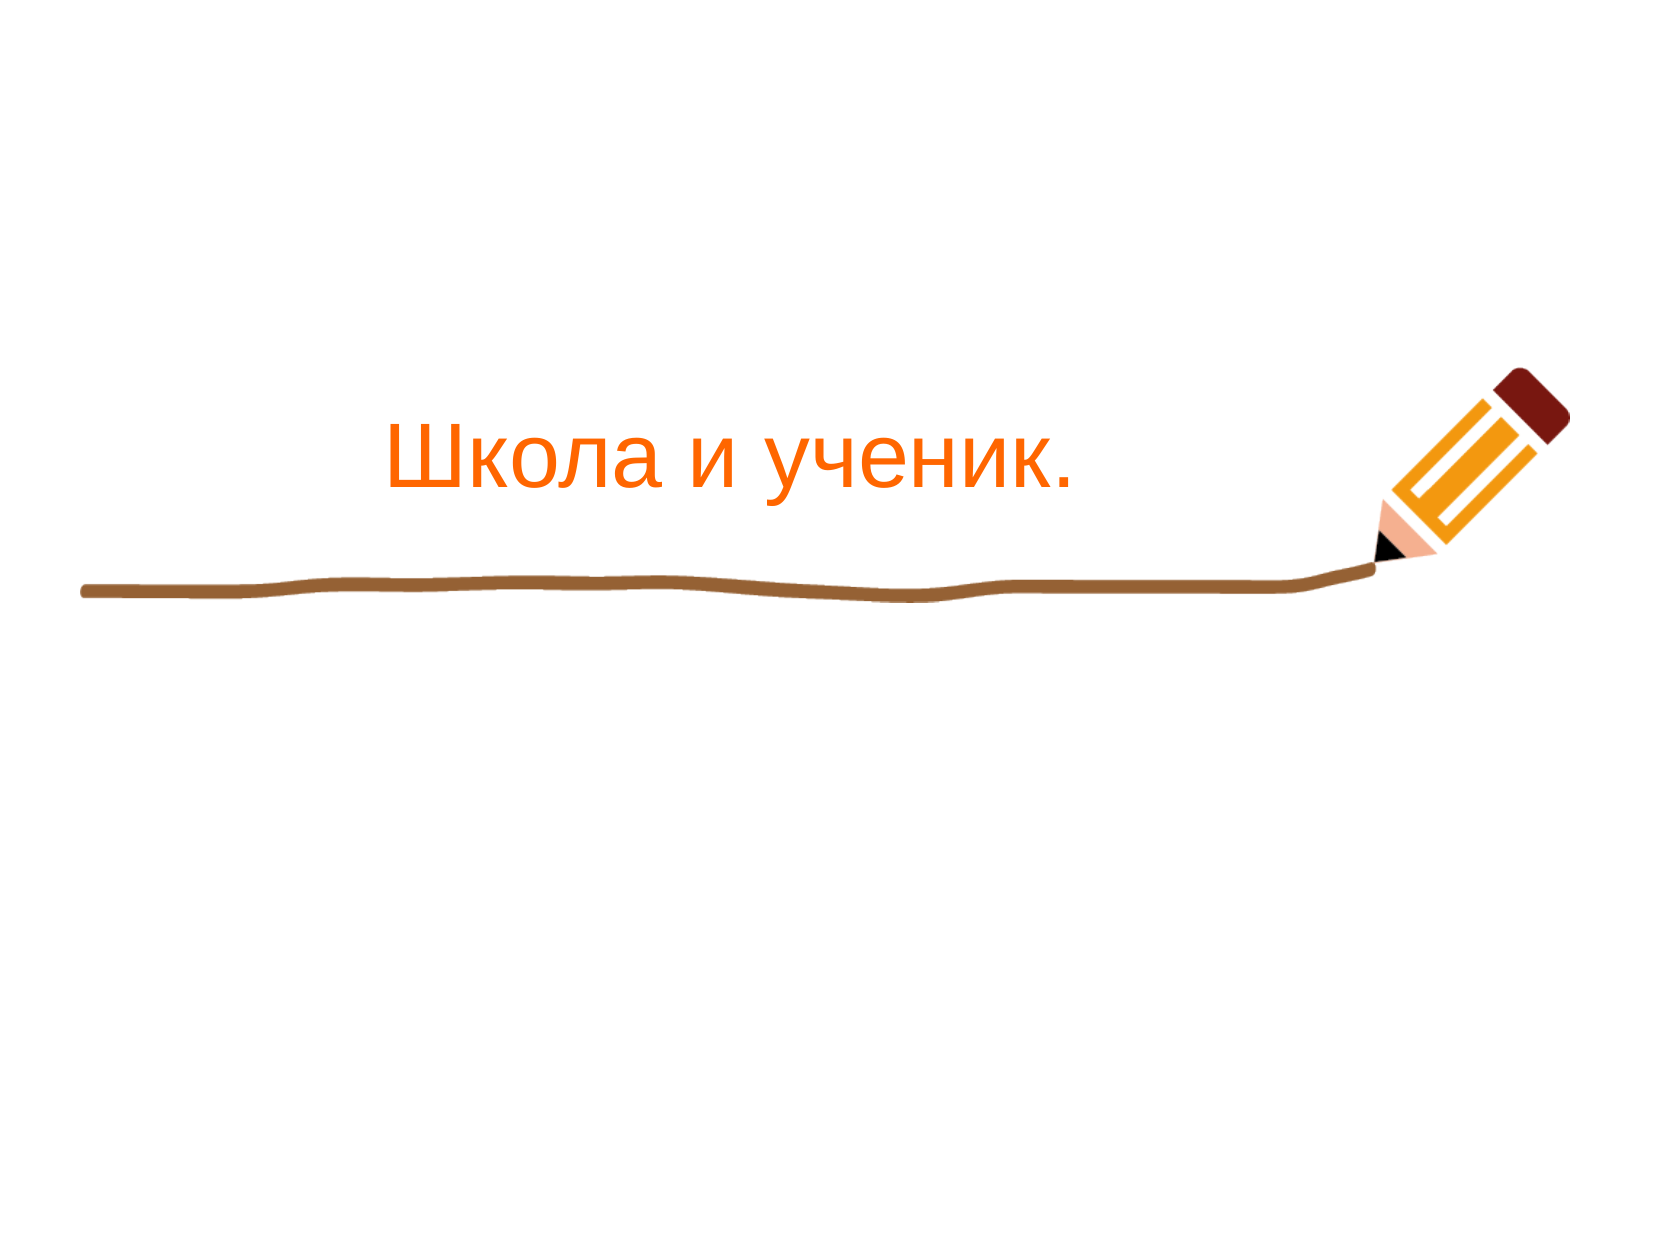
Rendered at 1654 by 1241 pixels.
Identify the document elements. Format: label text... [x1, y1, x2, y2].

picture [80, 367, 1570, 603]
title Школа и ученик. [82, 352, 1379, 560]
